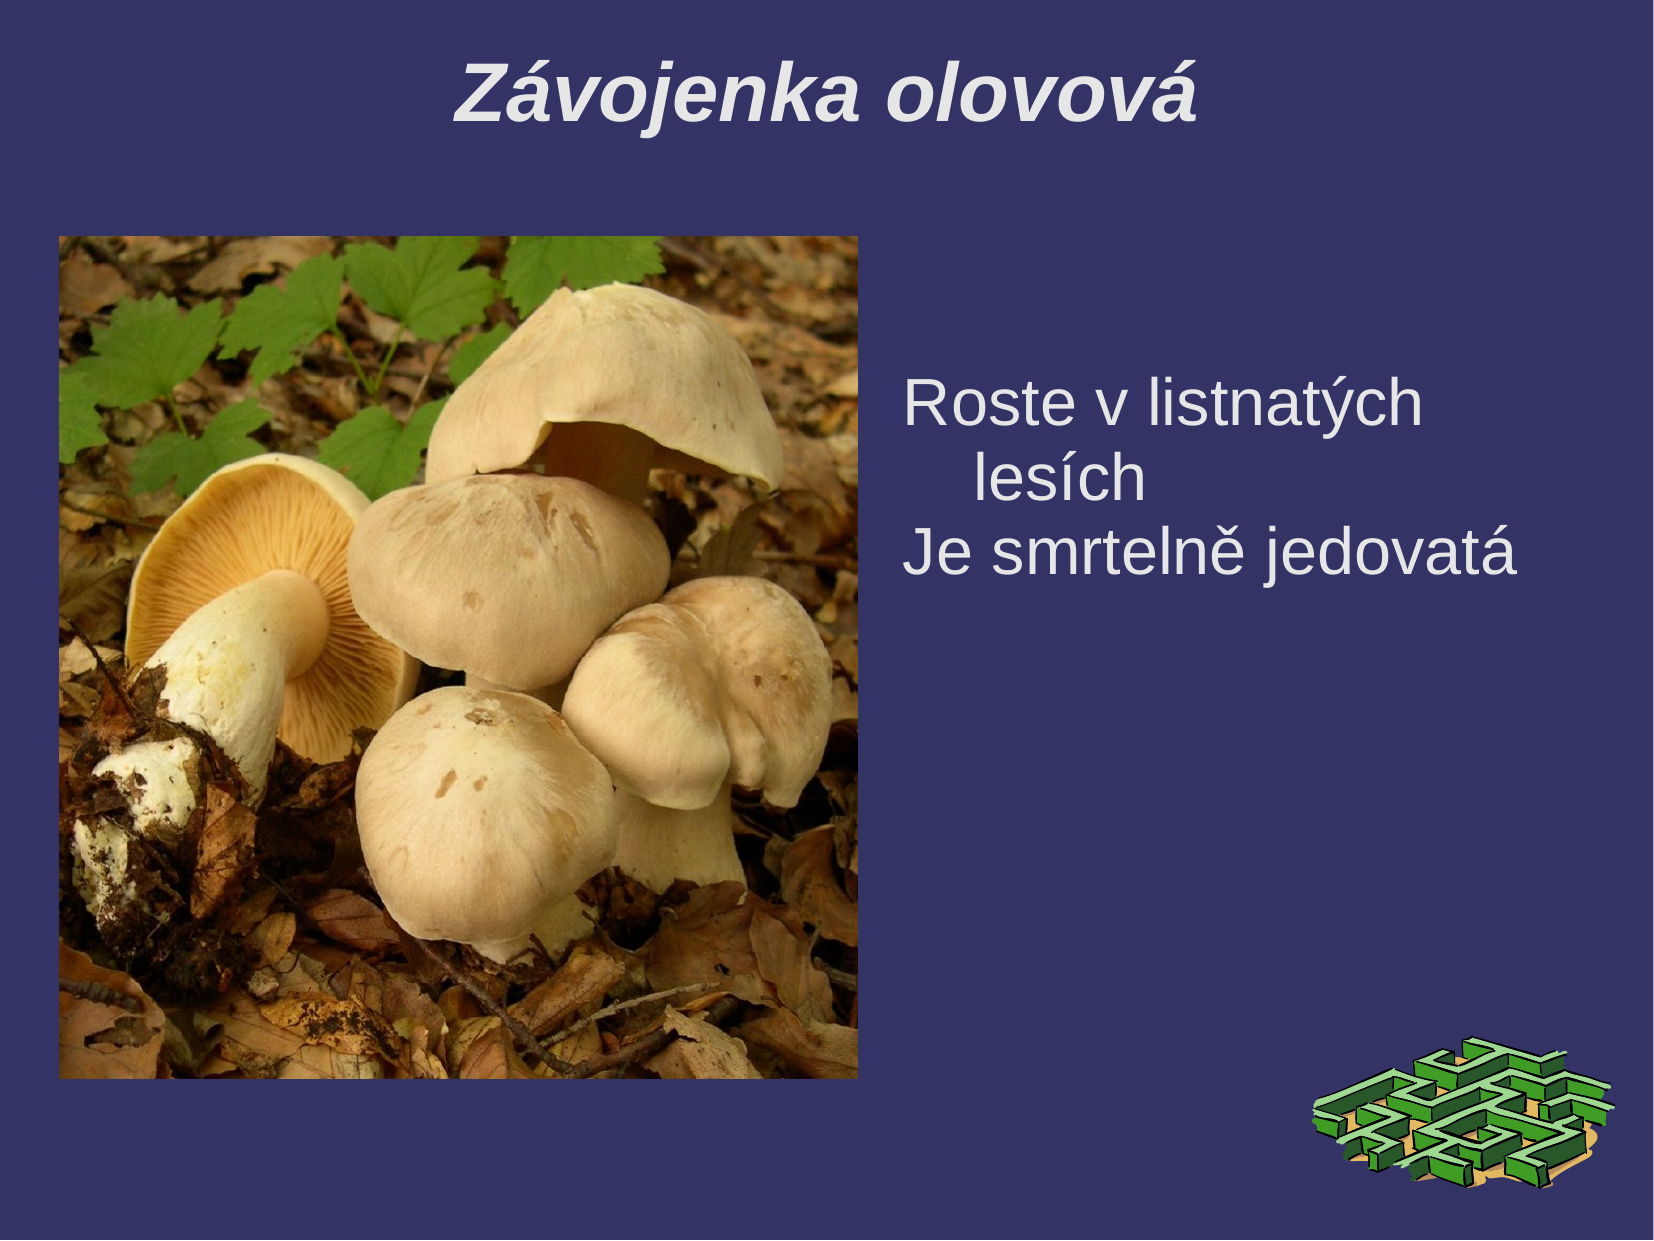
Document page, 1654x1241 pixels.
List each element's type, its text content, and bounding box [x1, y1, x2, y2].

title Závojenka olovová [121, 0, 1534, 187]
list Roste v listnatých lesích Je smrtelně jedovatá [891, 364, 1570, 1147]
picture [59, 236, 858, 1079]
